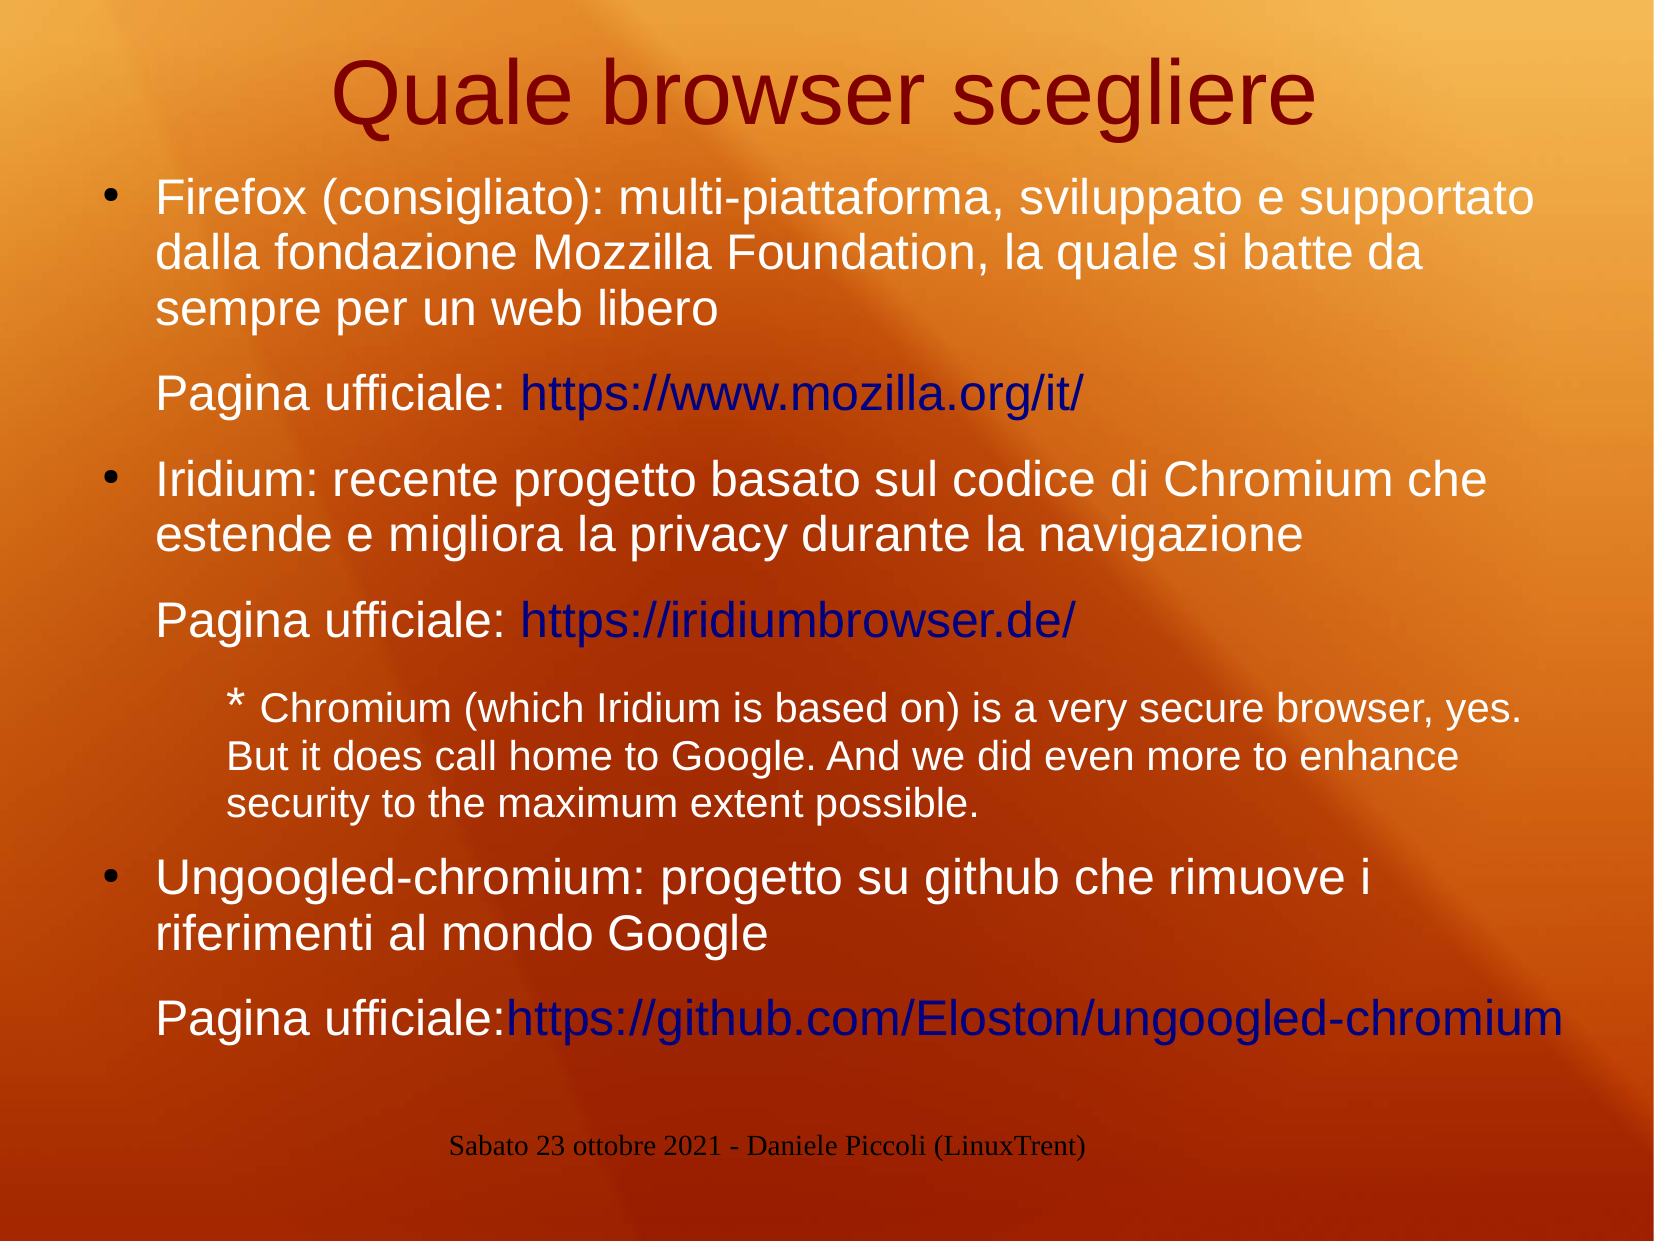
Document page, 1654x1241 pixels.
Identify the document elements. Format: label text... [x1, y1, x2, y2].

picture [0, 0, 1654, 1241]
title Quale browser scegliere [81, 35, 1570, 151]
list Firefox (consigliato): multi-piattaforma, sviluppato e supportato dalla fondazione Mozzilla Foundation, la quale si batte da sempre per un web libero Pagina ufficiale: https://www.mozilla.org/it/ Iridium: recente progetto basato sul codice di Chromium che estende e migliora la privacy durante la navigazione Pagina ufficiale: https://iridiumbrowser.de/ * Chromium (which Iridium is based on) is a very secure browser, yes. But it does call home to Google. And we did even more to enhance security to the maximum extent possible. Ungoogled-chromium: progetto su github che rimuove i riferimenti al mondo Google Pagina ufficiale:https://github.com/Eloston/ungoogled-chromium [84, 168, 1573, 1132]
